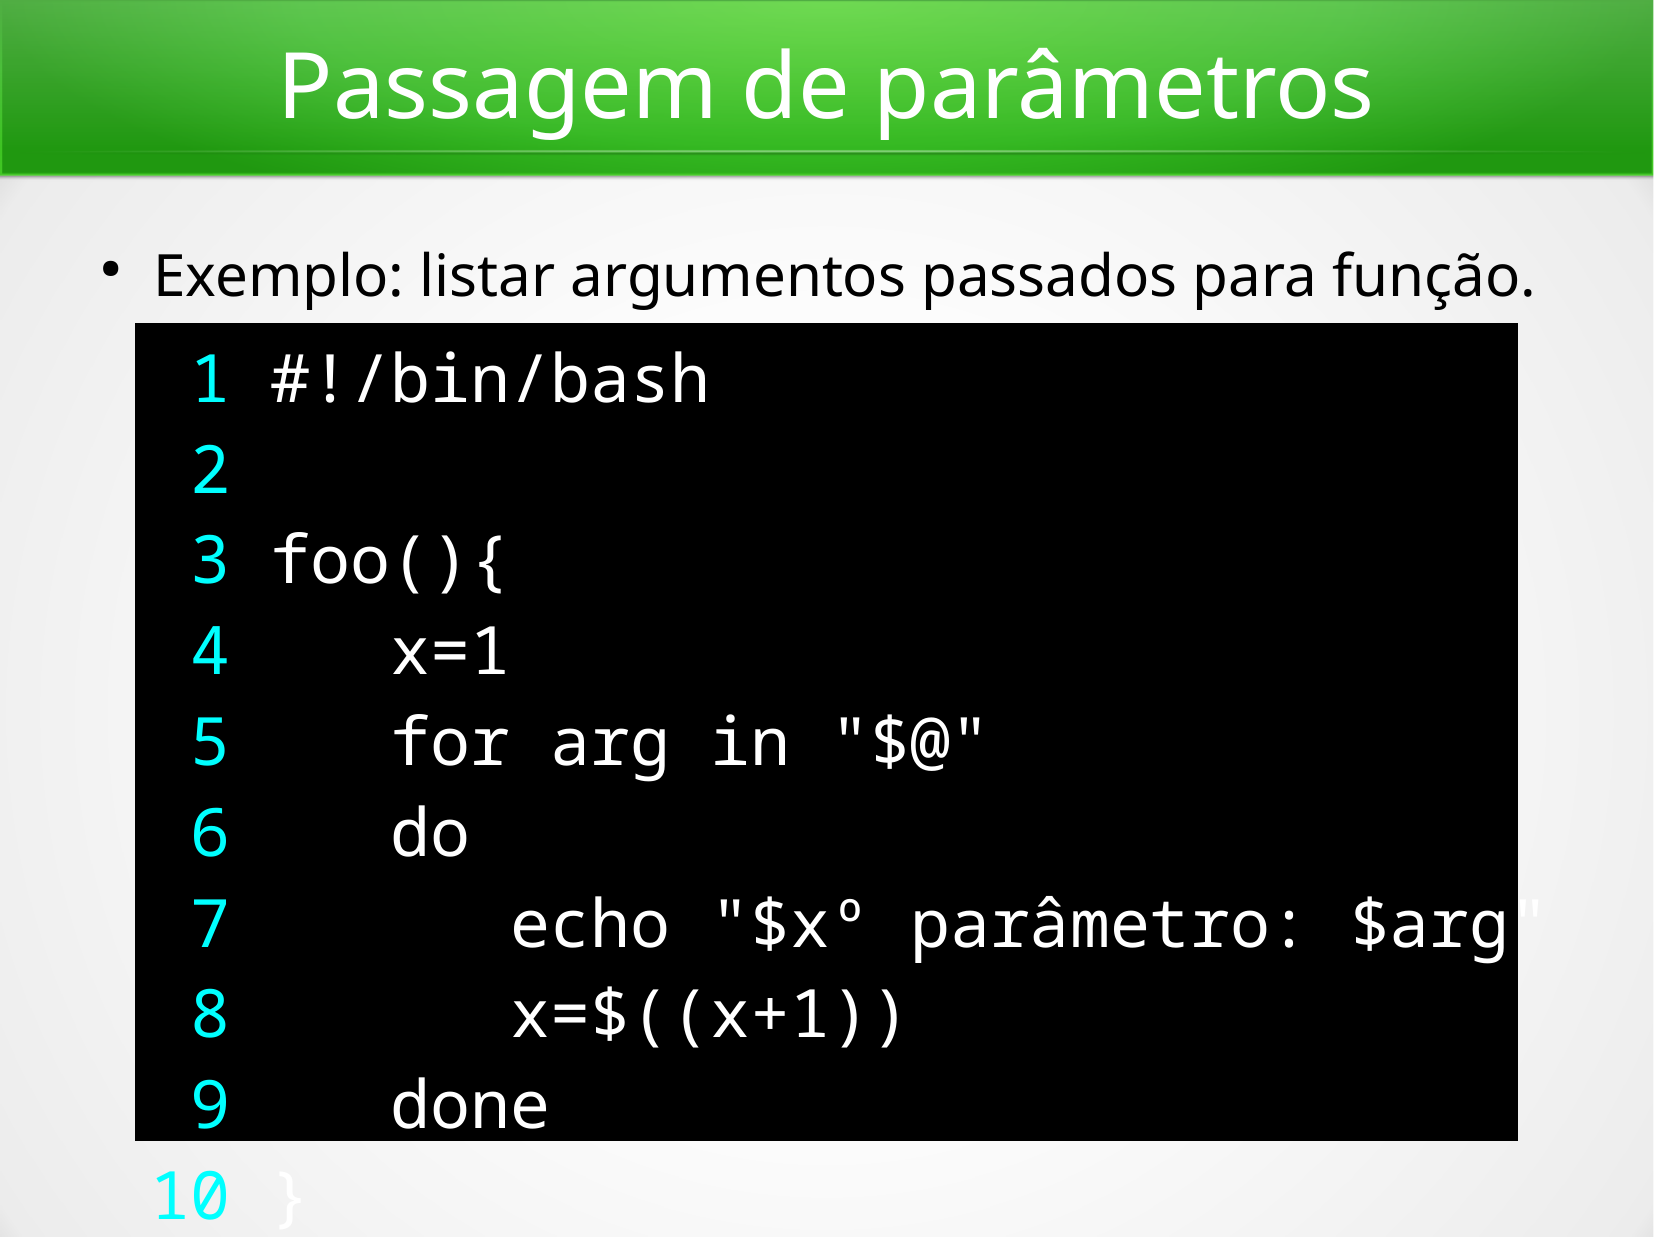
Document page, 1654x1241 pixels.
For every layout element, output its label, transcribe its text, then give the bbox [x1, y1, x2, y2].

list Exemplo: listar argumentos passados para função. [82, 225, 1571, 461]
text_box 1 #!/bin/bash 2 3 foo(){ 4 x=1 5 for arg in "$@" 6 do 7 echo "$xº parâmetro: $arg" 8 x=$((x+1)) 9 done 10 } 11 12 foo 1 '2 3' 4 5 'olá mundo' [135, 461, 1518, 1141]
picture [0, 0, 1654, 1237]
title Passagem de parâmetros [82, 11, 1571, 154]
